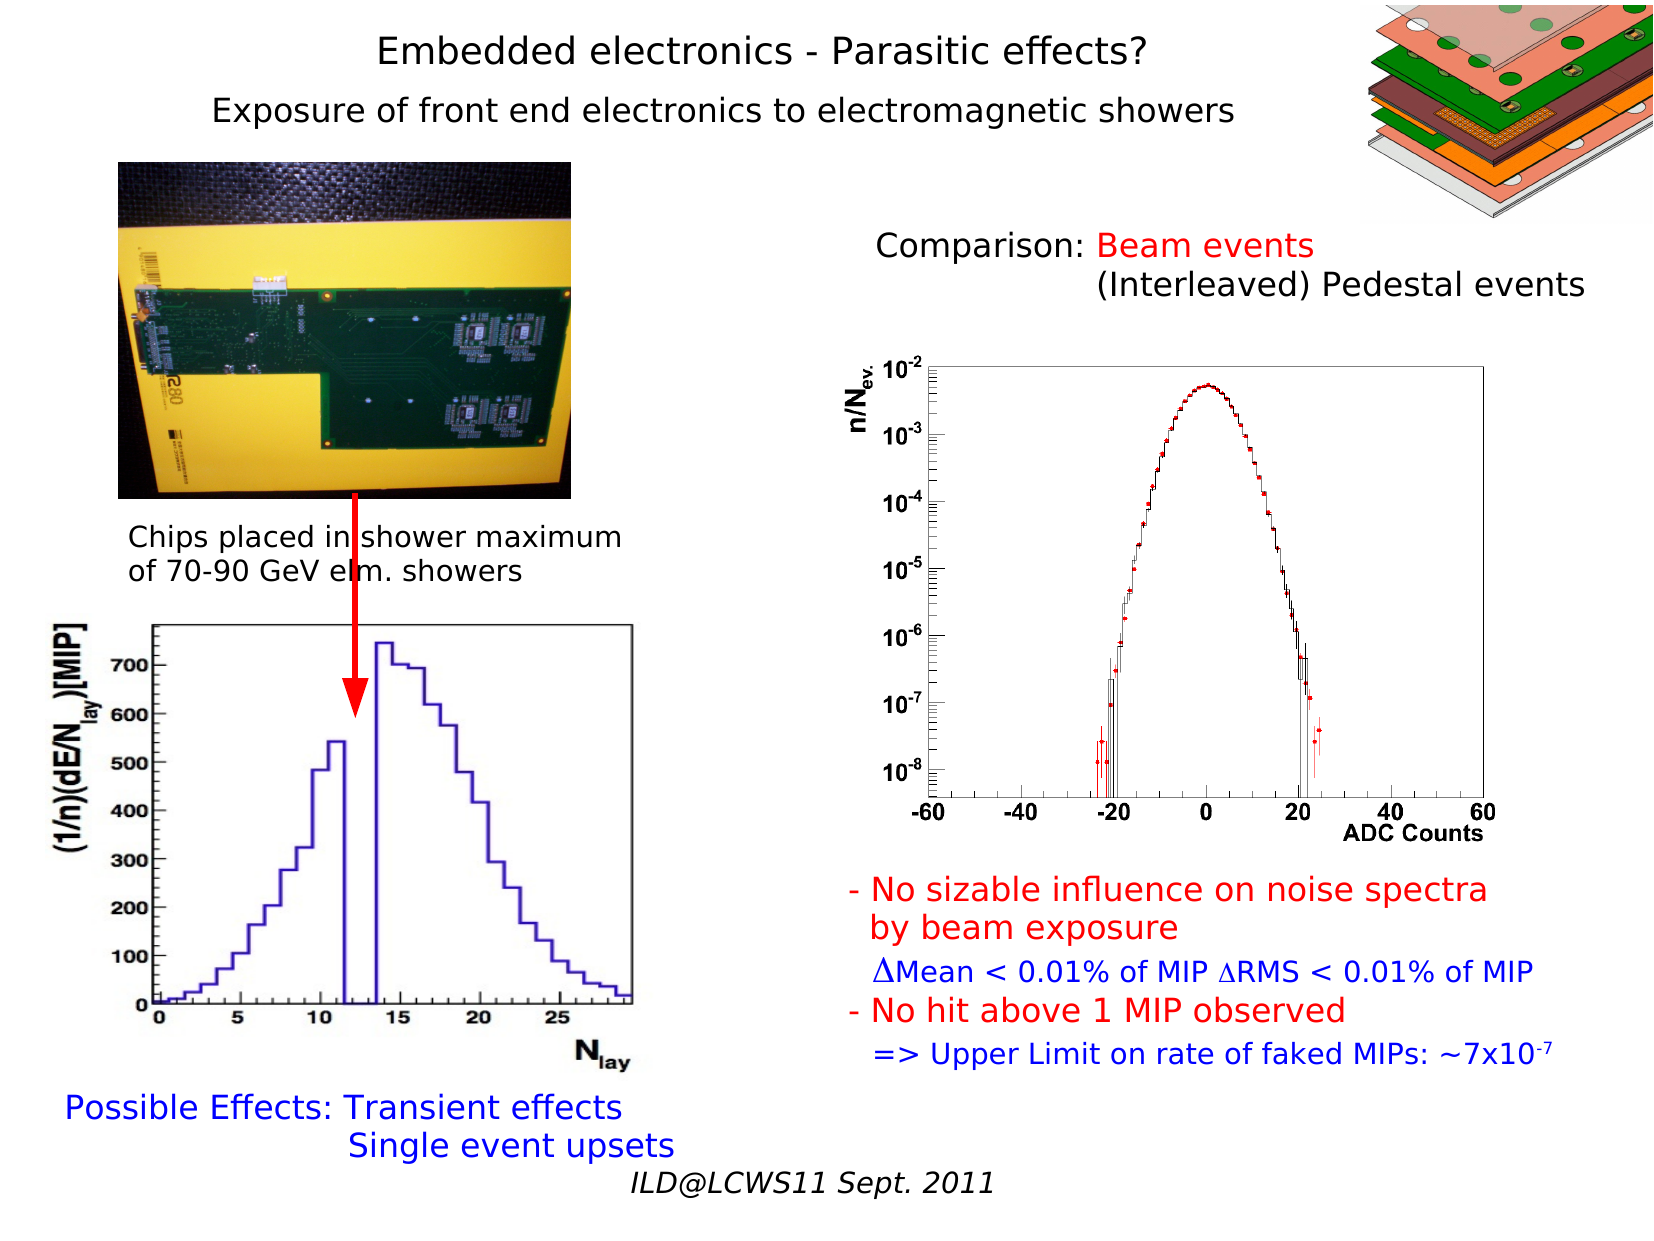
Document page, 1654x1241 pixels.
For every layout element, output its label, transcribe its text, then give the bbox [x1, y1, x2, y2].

text_box Comparison: Beam events (Interleaved) Pedestal events [860, 219, 1604, 313]
text_box - No sizable influence on noise spectra by beam exposure ΔMean < 0.01% of MIP ΔRMS < 0.01% of MIP - No hit above 1 MIP observed => Upper Limit on rate of faked MIPs: ~7x10-7 [833, 863, 1575, 1084]
text_box Chips placed in shower maximum of 70-90 GeV elm. showers [113, 513, 637, 596]
picture [45, 613, 654, 1082]
picture [801, 314, 1504, 857]
picture [118, 162, 571, 499]
picture [1360, 5, 1653, 224]
text_box Embedded electronics - Parasitic effects? [361, 22, 1163, 81]
text_box Possible Effects: Transient effects Single event upsets [49, 1081, 695, 1174]
text_box Exposure of front end electronics to electromagnetic showers [196, 84, 1253, 139]
